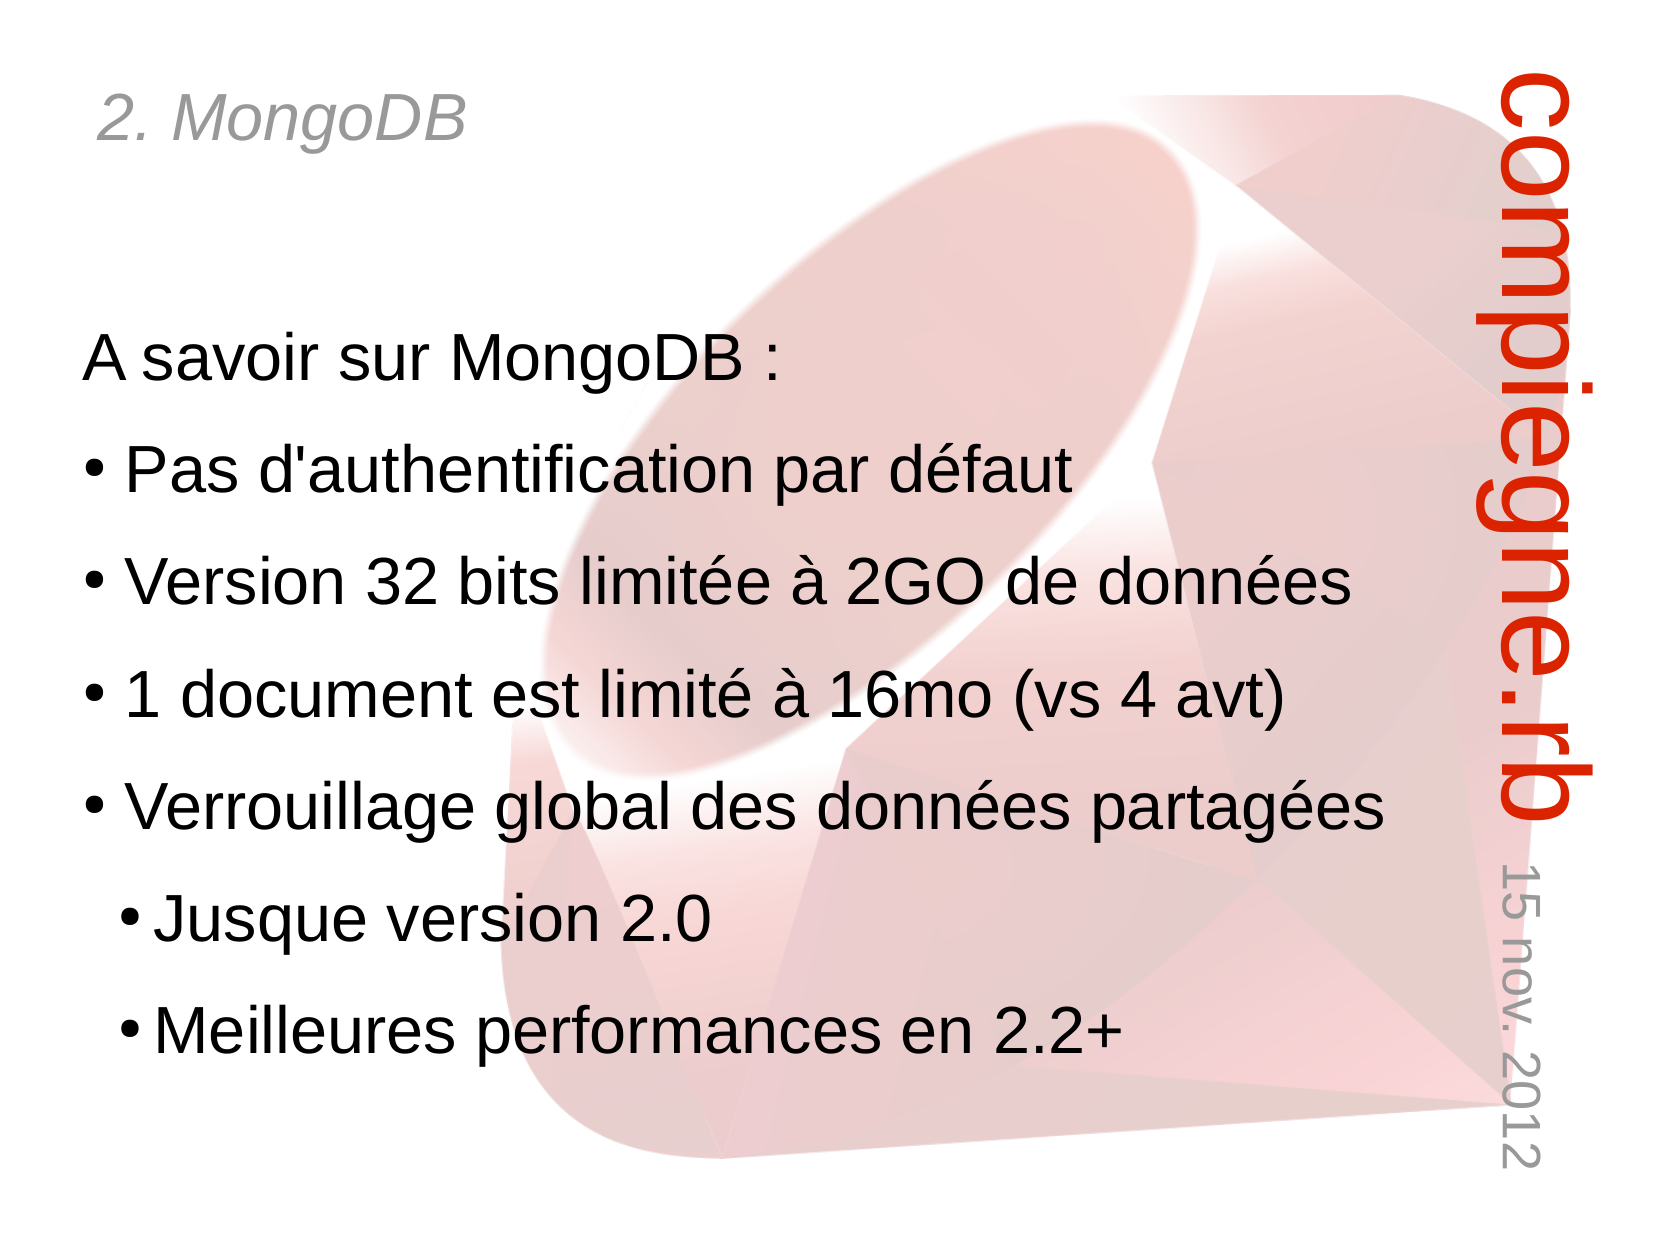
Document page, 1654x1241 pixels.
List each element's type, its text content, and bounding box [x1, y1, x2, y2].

subtitle A savoir sur MongoDB : Pas d'authentification par défaut Version 32 bits limitée à 2GO de données 1 document est limité à 16mo (vs 4 avt) Verrouillage global des données partagées Jusque version 2.0 Meilleures performances en 2.2+ [82, 188, 1477, 1162]
picture [484, 70, 1442, 188]
text_box 2. MongoDB [82, 73, 1090, 166]
title compiegne.rb 15 nov. 2012 [1442, 23, 1650, 1217]
